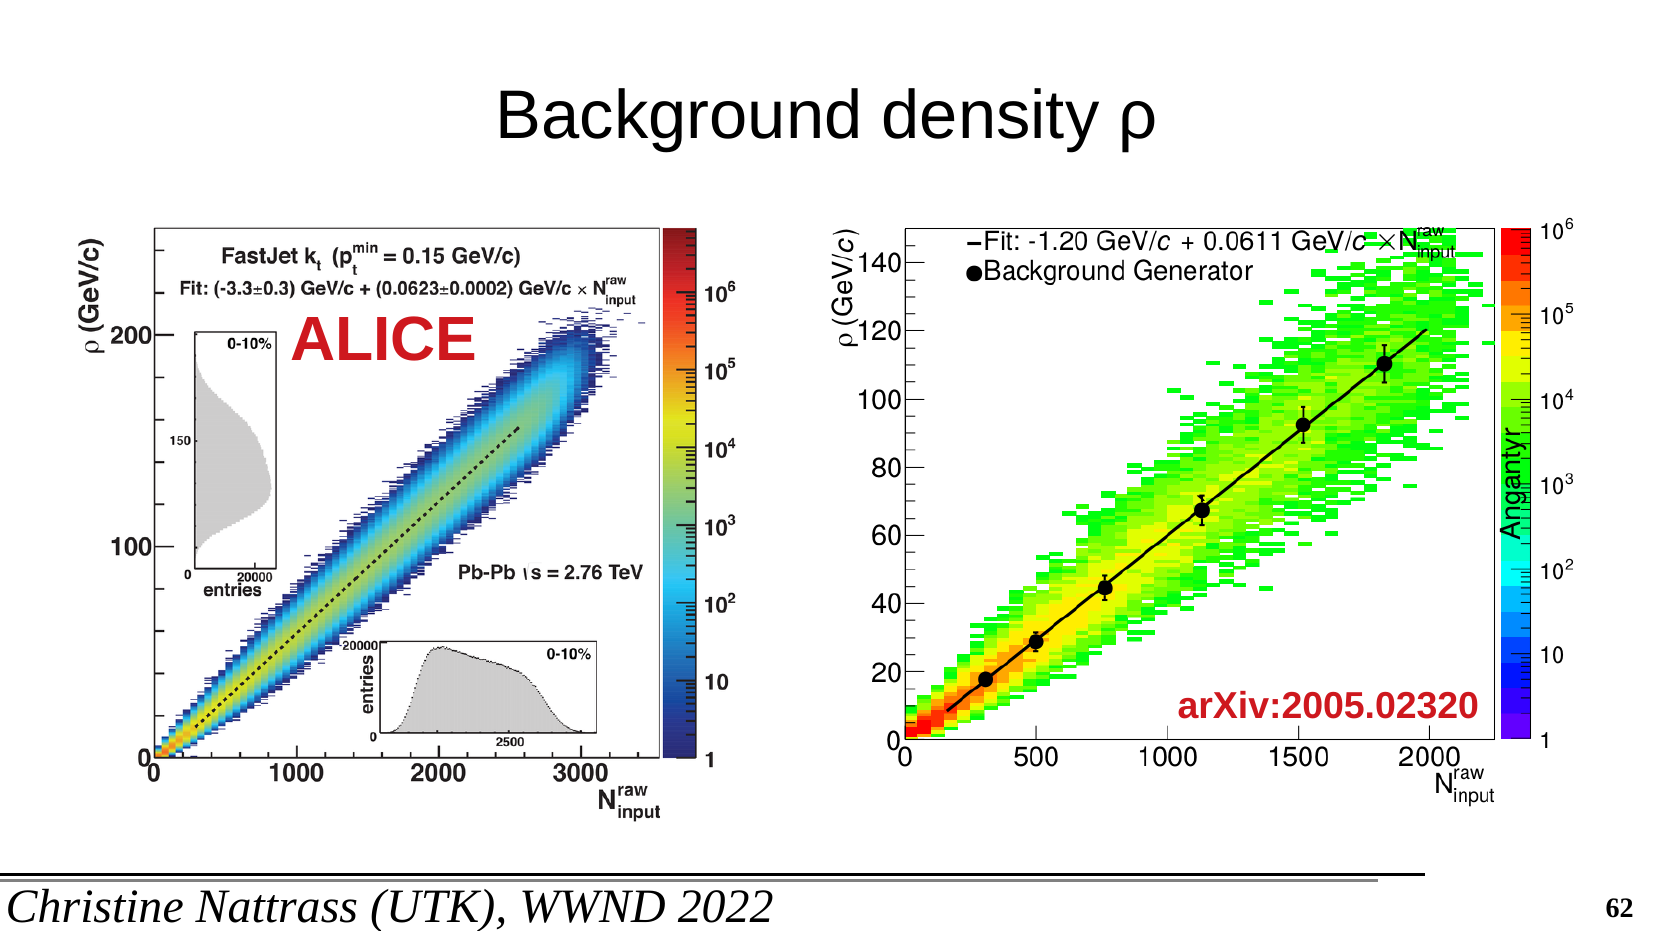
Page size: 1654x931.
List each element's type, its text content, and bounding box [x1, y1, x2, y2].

text_box ALICE [275, 296, 516, 382]
text_box arXiv:2005.02320 [1163, 677, 1554, 762]
picture [42, 221, 772, 822]
title Background density ρ [82, 37, 1571, 193]
picture [825, 209, 1579, 811]
